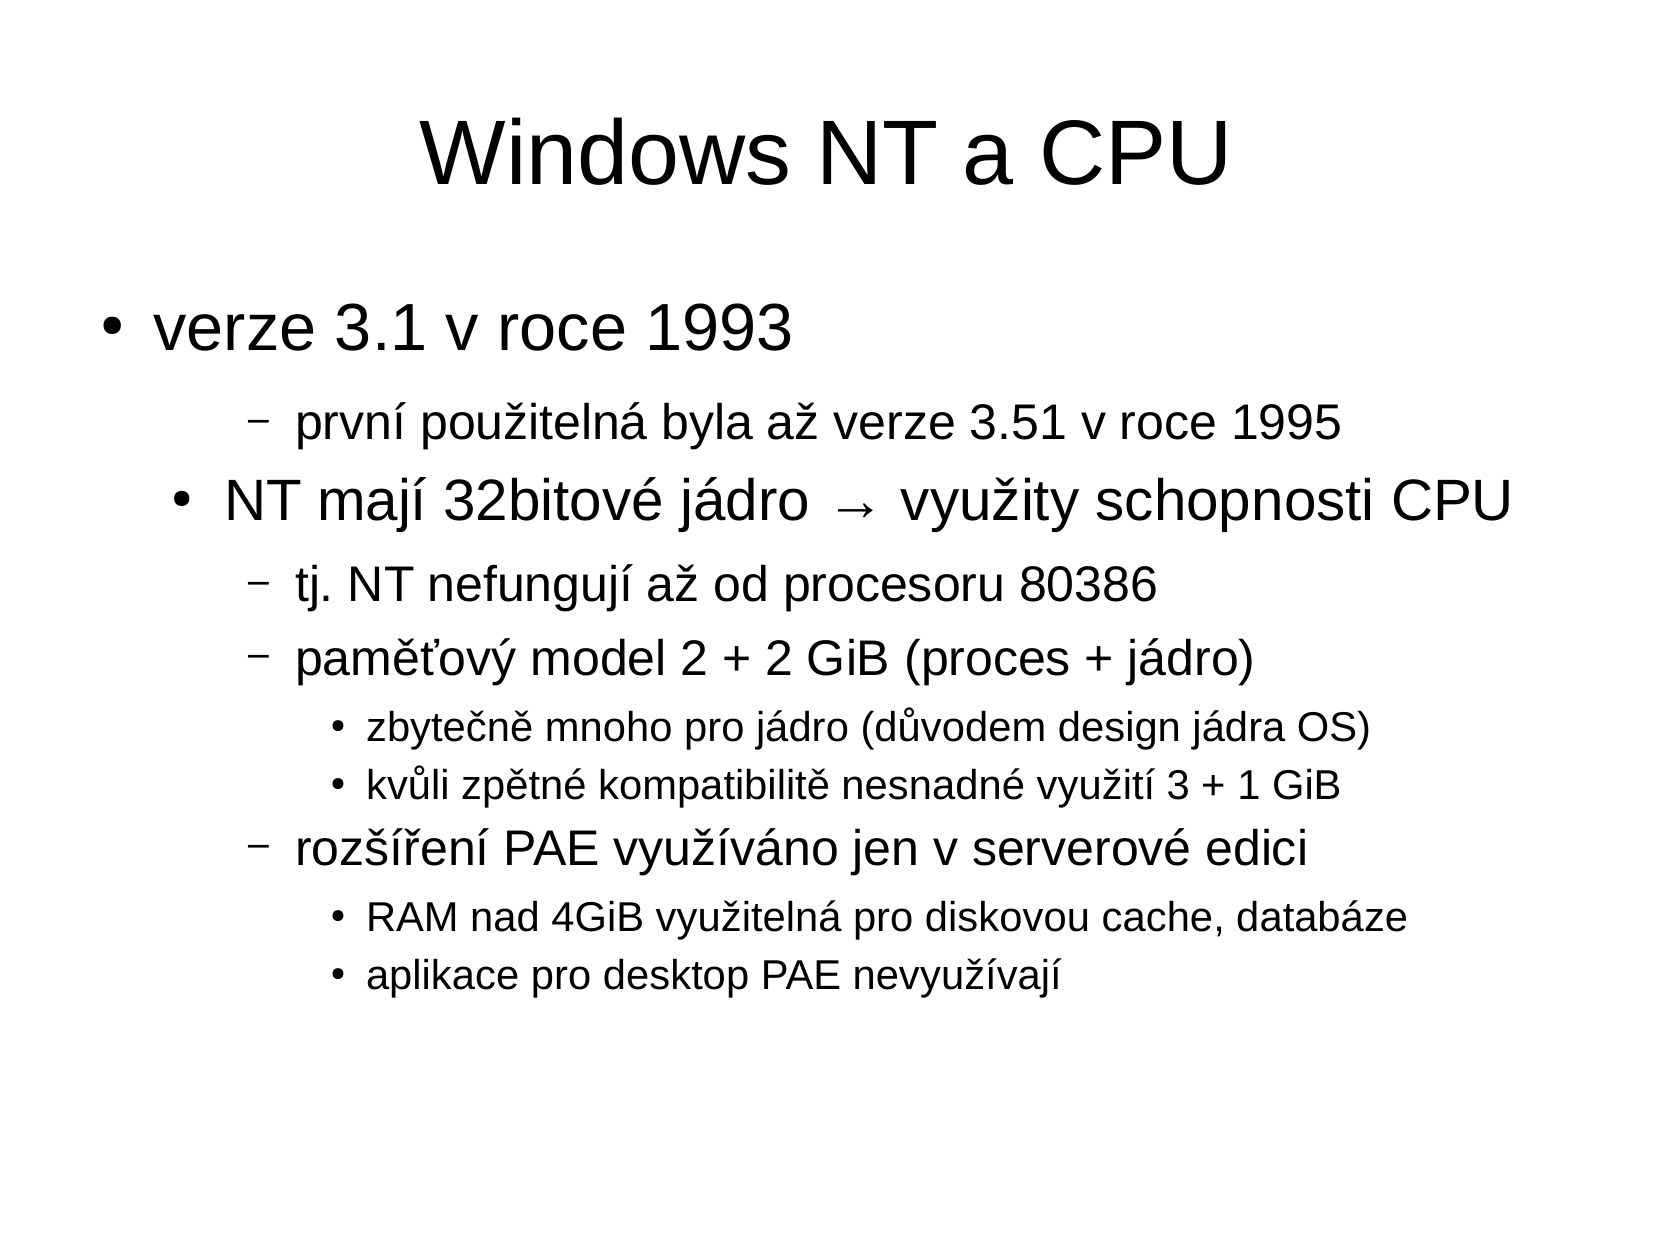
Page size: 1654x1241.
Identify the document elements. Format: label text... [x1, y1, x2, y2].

list verze 3.1 v roce 1993 první použitelná byla až verze 3.51 v roce 1995 NT mají 32bitové jádro → využity schopnosti CPU tj. NT nefungují až od procesoru 80386 paměťový model 2 + 2 GiB (proces + jádro) zbytečně mnoho pro jádro (důvodem design jádra OS) kvůli zpětné kompatibilitě nesnadné využití 3 + 1 GiB rozšíření PAE využíváno jen v serverové edici RAM nad 4GiB využitelná pro diskovou cache, databáze aplikace pro desktop PAE nevyužívají [82, 290, 1571, 1094]
title Windows NT a CPU [82, 56, 1571, 250]
